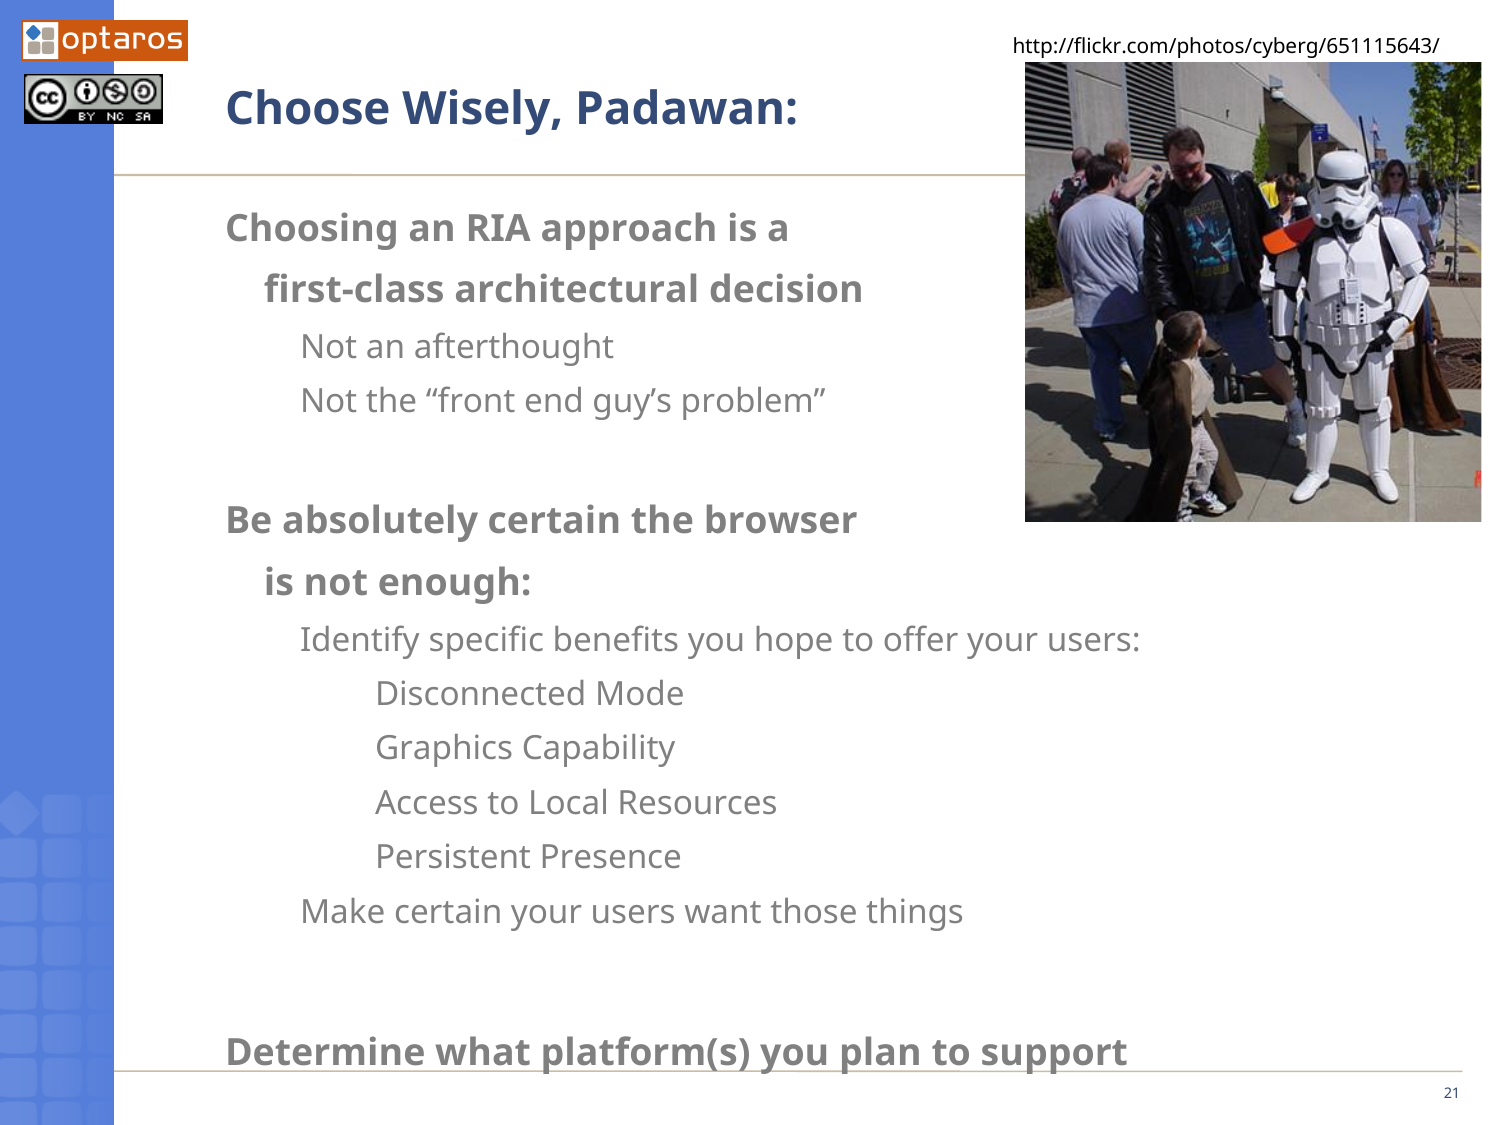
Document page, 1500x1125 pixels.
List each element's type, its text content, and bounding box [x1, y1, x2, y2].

title Choose Wisely, Padawan: [224, 44, 1025, 168]
text_box http://flickr.com/photos/cyberg/651115643/ [997, 24, 1500, 67]
picture [0, 0, 188, 1125]
list Choosing an RIA approach is a first-class architectural decision Not an afterthought Not the “front end guy’s problem” Be absolutely certain the browser is not enough: Identify specific benefits you hope to offer your users: Disconnected Mode Graphics Capability Access to Local Resources Persistent Presence Make certain your users want those things Determine what platform(s) you plan to support [224, 200, 1463, 1052]
picture [1025, 67, 1482, 522]
